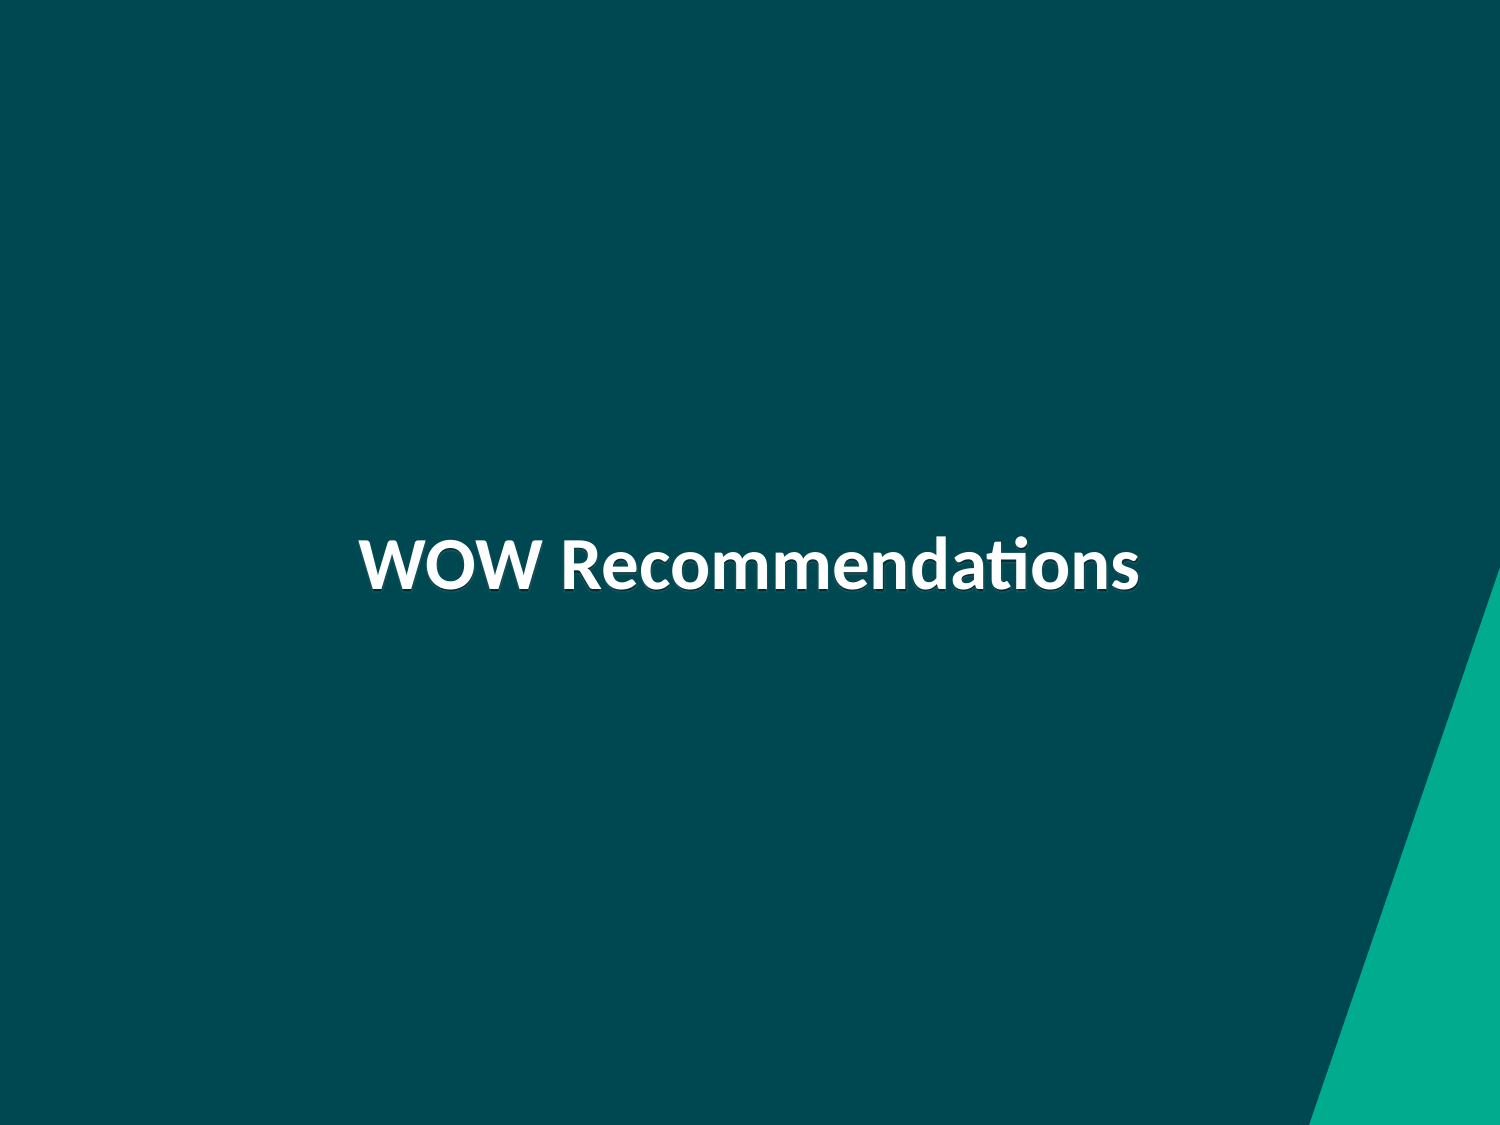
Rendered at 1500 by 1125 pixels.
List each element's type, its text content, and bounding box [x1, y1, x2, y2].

title WOW Recommendations [185, 501, 1315, 624]
